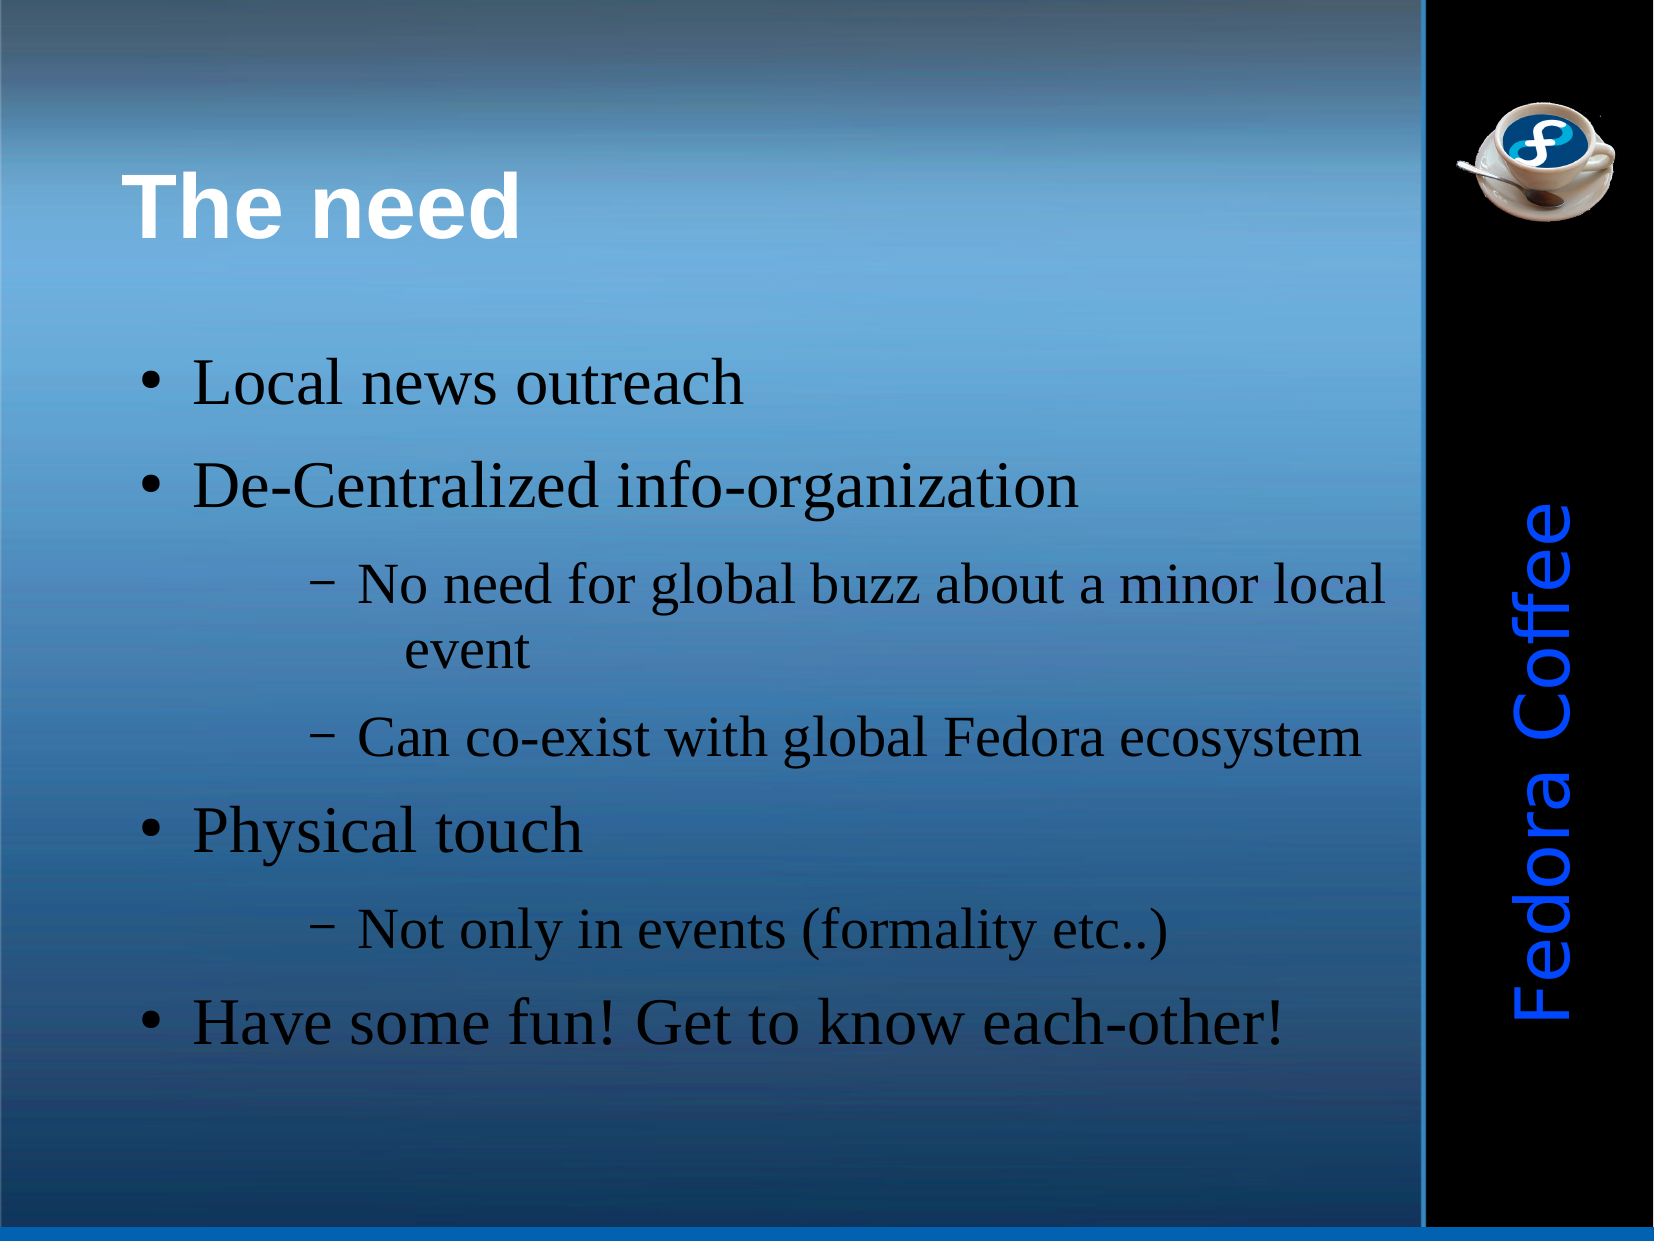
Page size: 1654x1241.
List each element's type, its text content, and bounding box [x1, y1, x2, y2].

title The need [121, 102, 1533, 311]
list Local news outreach De-Centralized info-organization No need for global buzz about a minor local event Can co-exist with global Fedora ecosystem Physical touch Not only in events (formality etc..) Have some fun! Get to know each-other! [121, 344, 1533, 1127]
text_box Fedora Coffee [1499, 466, 1599, 1027]
picture [0, 0, 1654, 1227]
